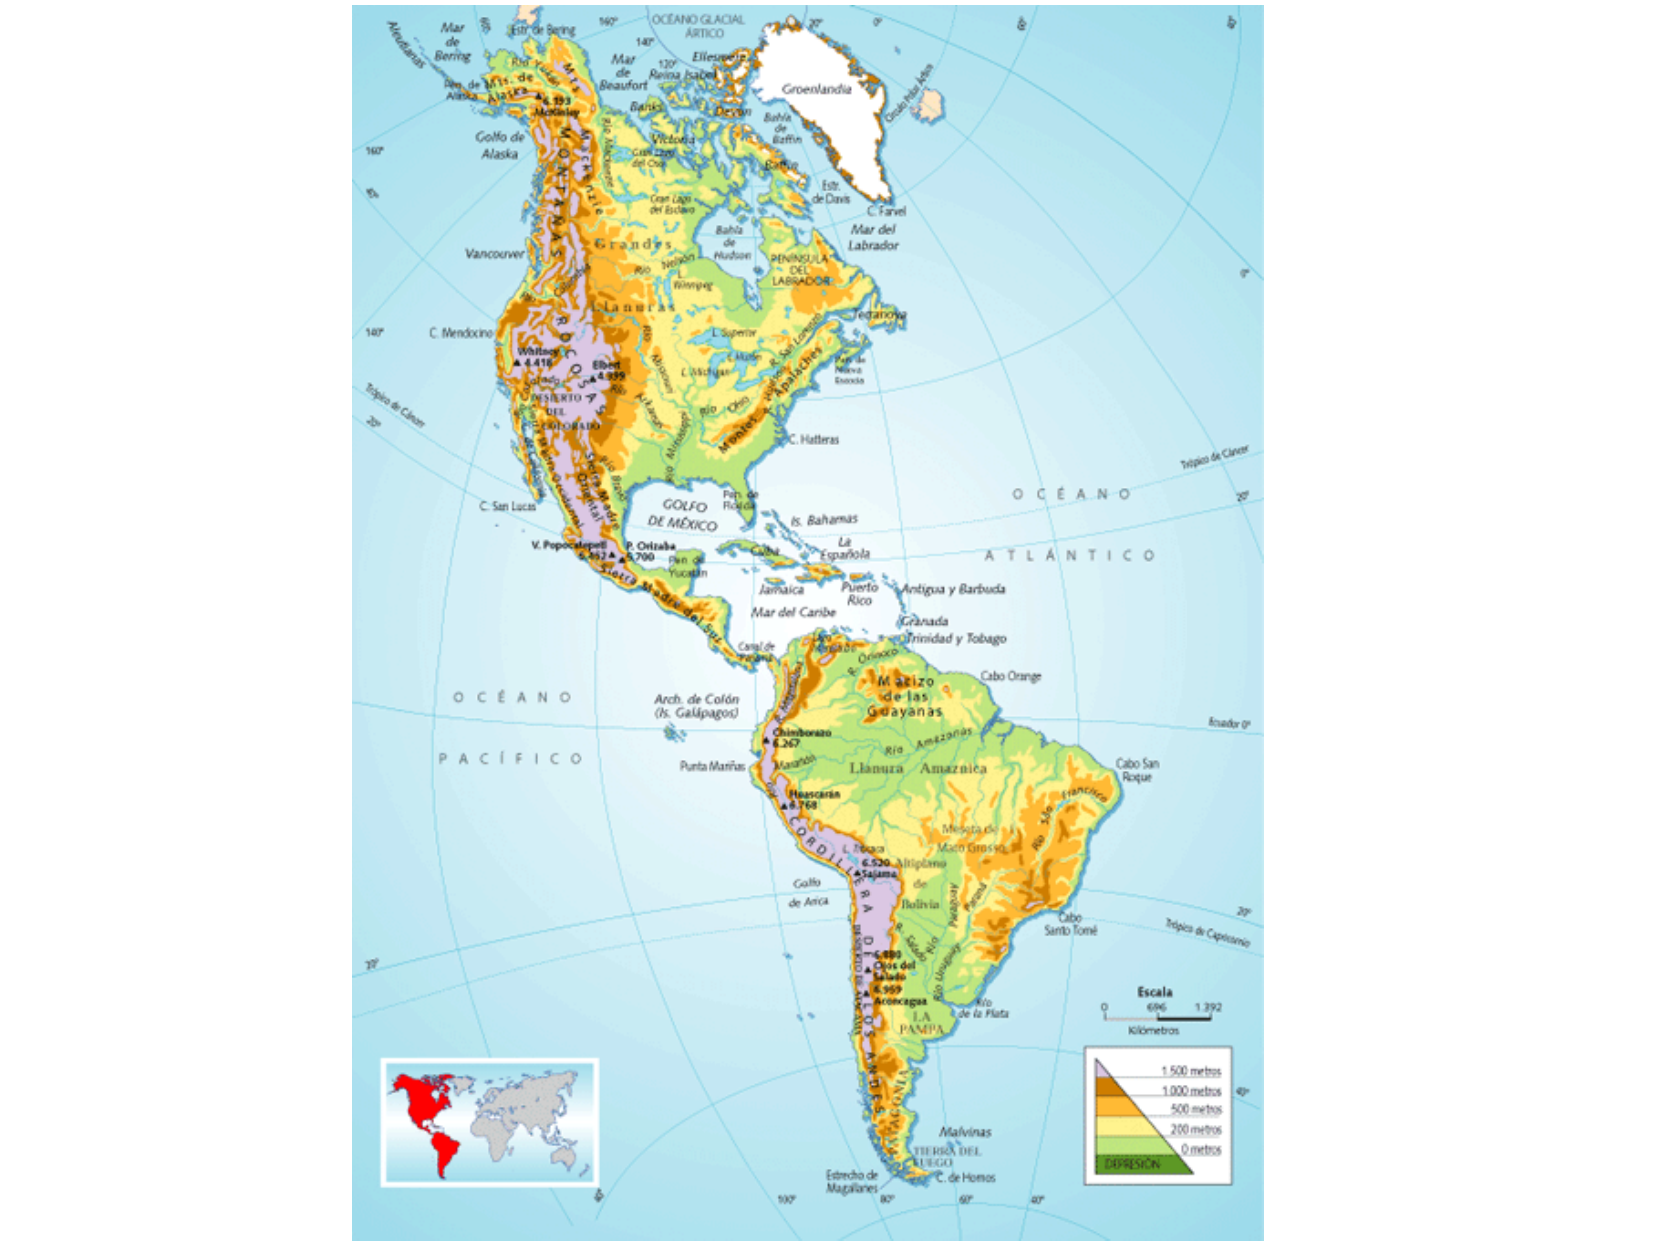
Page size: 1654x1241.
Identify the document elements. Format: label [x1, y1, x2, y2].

picture [352, 5, 1264, 1241]
